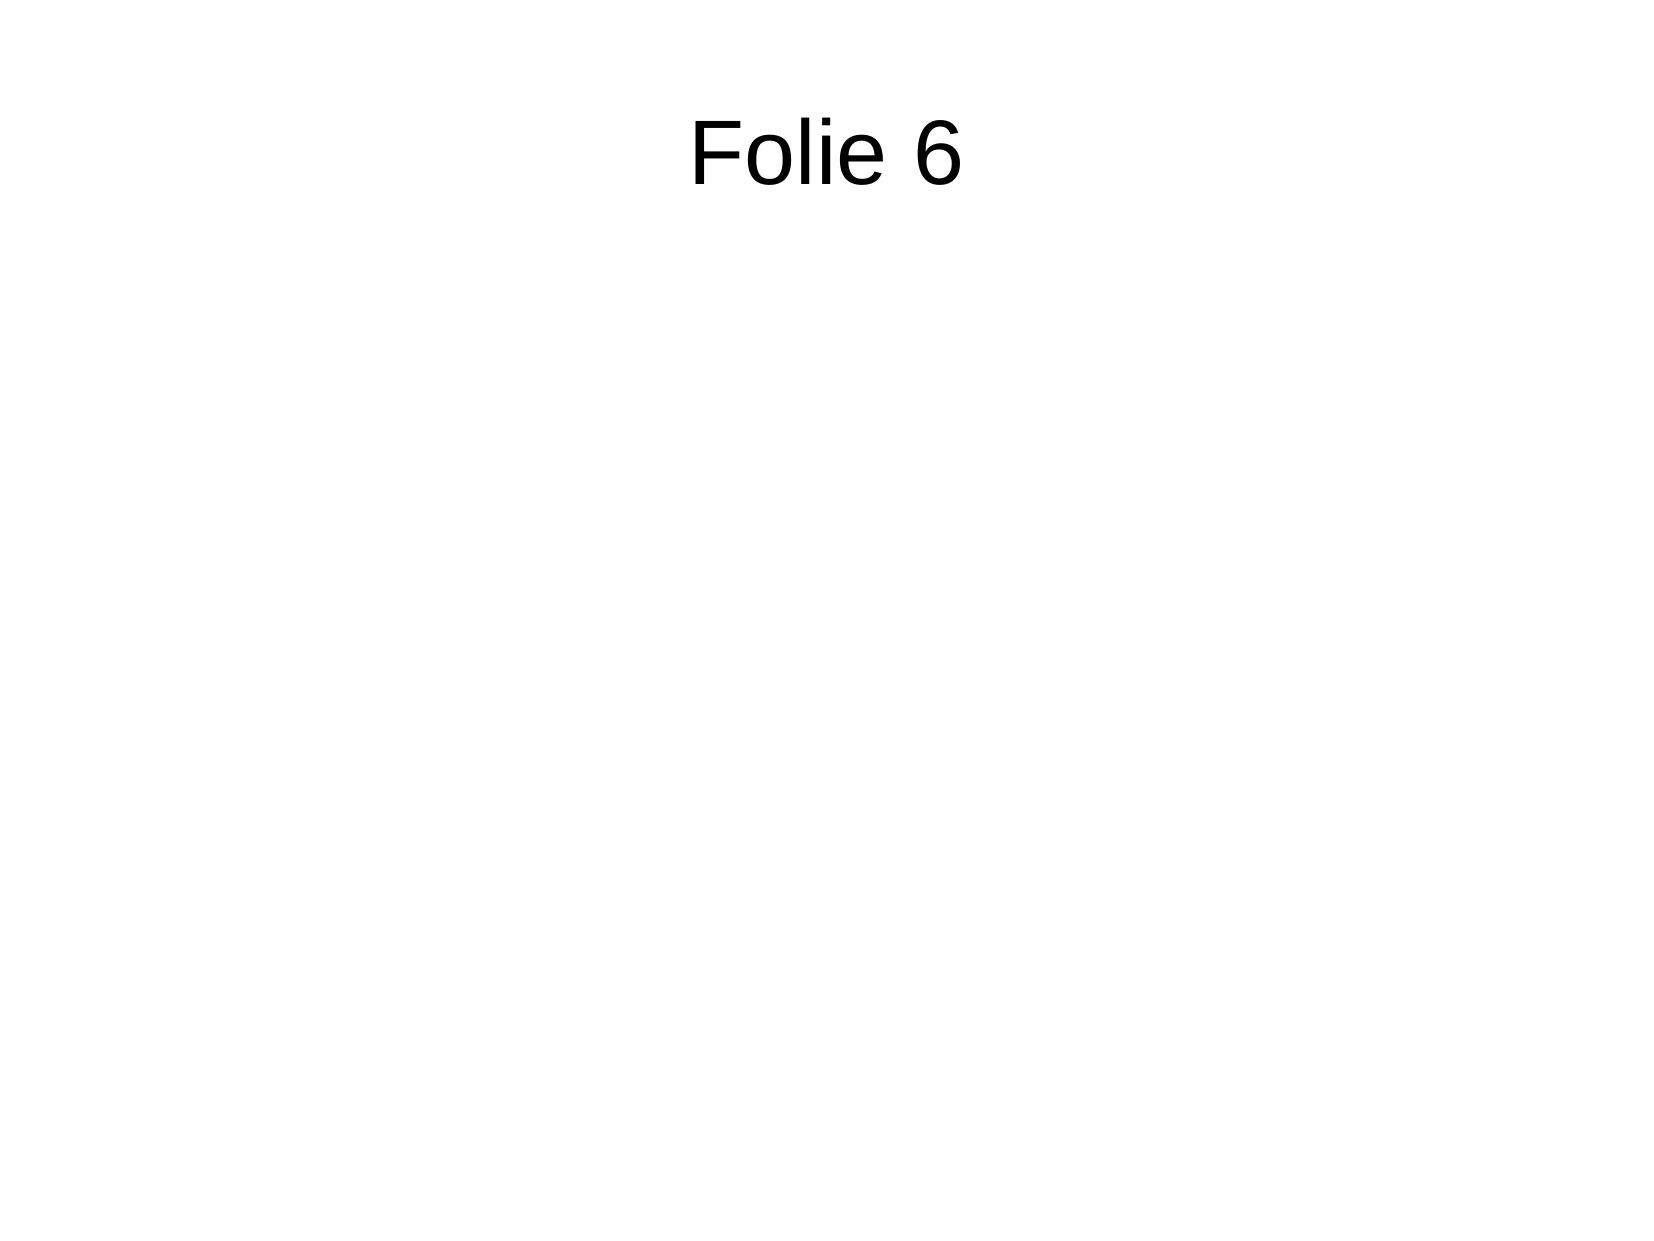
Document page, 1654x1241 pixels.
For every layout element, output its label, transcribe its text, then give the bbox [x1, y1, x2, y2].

title Folie 6 [82, 49, 1571, 257]
